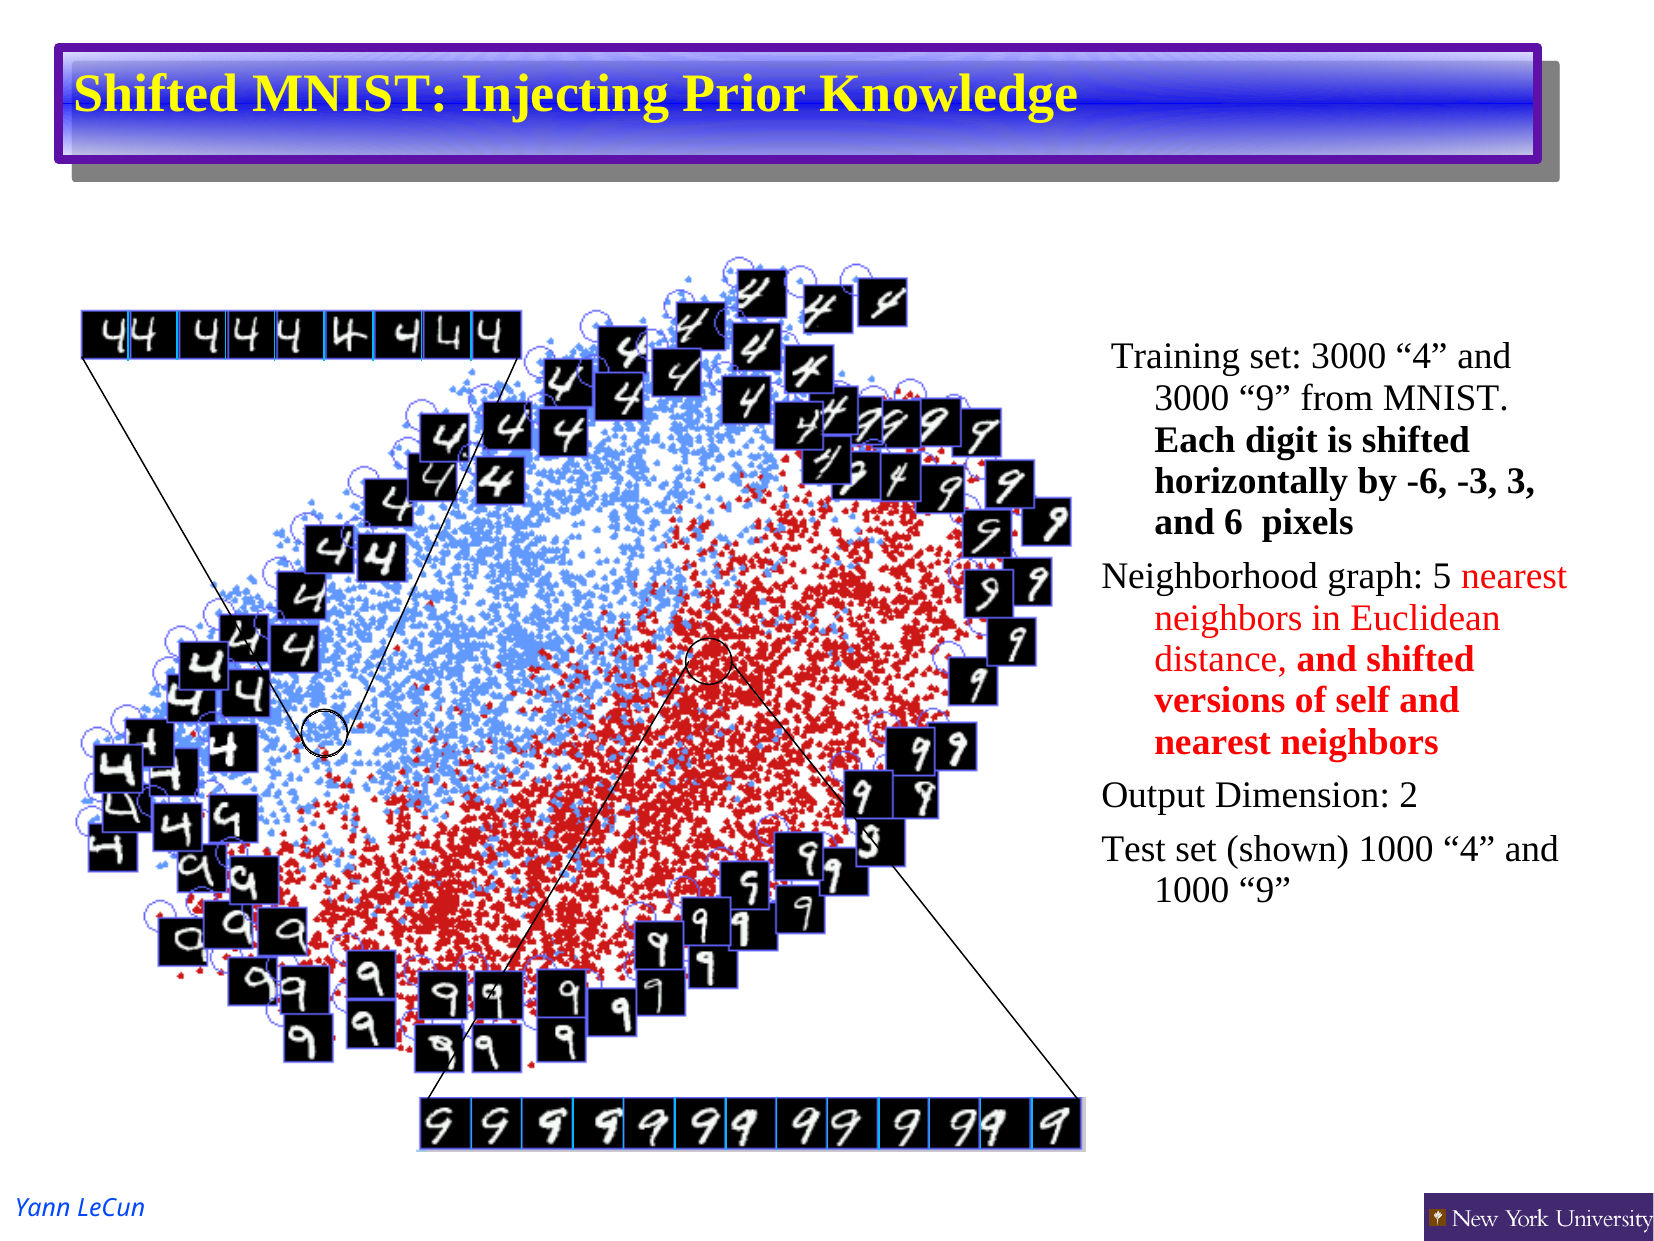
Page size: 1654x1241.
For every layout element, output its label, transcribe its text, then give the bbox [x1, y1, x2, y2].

picture [55, 204, 1100, 1152]
text_box Training set: 3000 “4” and 3000 “9” from MNIST. Each digit is shifted horizontally by -6, -3, 3, and 6 pixels Neighborhood graph: 5 nearest neighbors in Euclidean distance, and shifted versions of self and nearest neighbors Output Dimension: 2 Test set (shown) 1000 “4” and 1000 “9” [1101, 335, 1583, 1079]
text_box Shifted MNIST: Injecting Prior Knowledge [58, 47, 1538, 160]
picture [1424, 1193, 1654, 1241]
